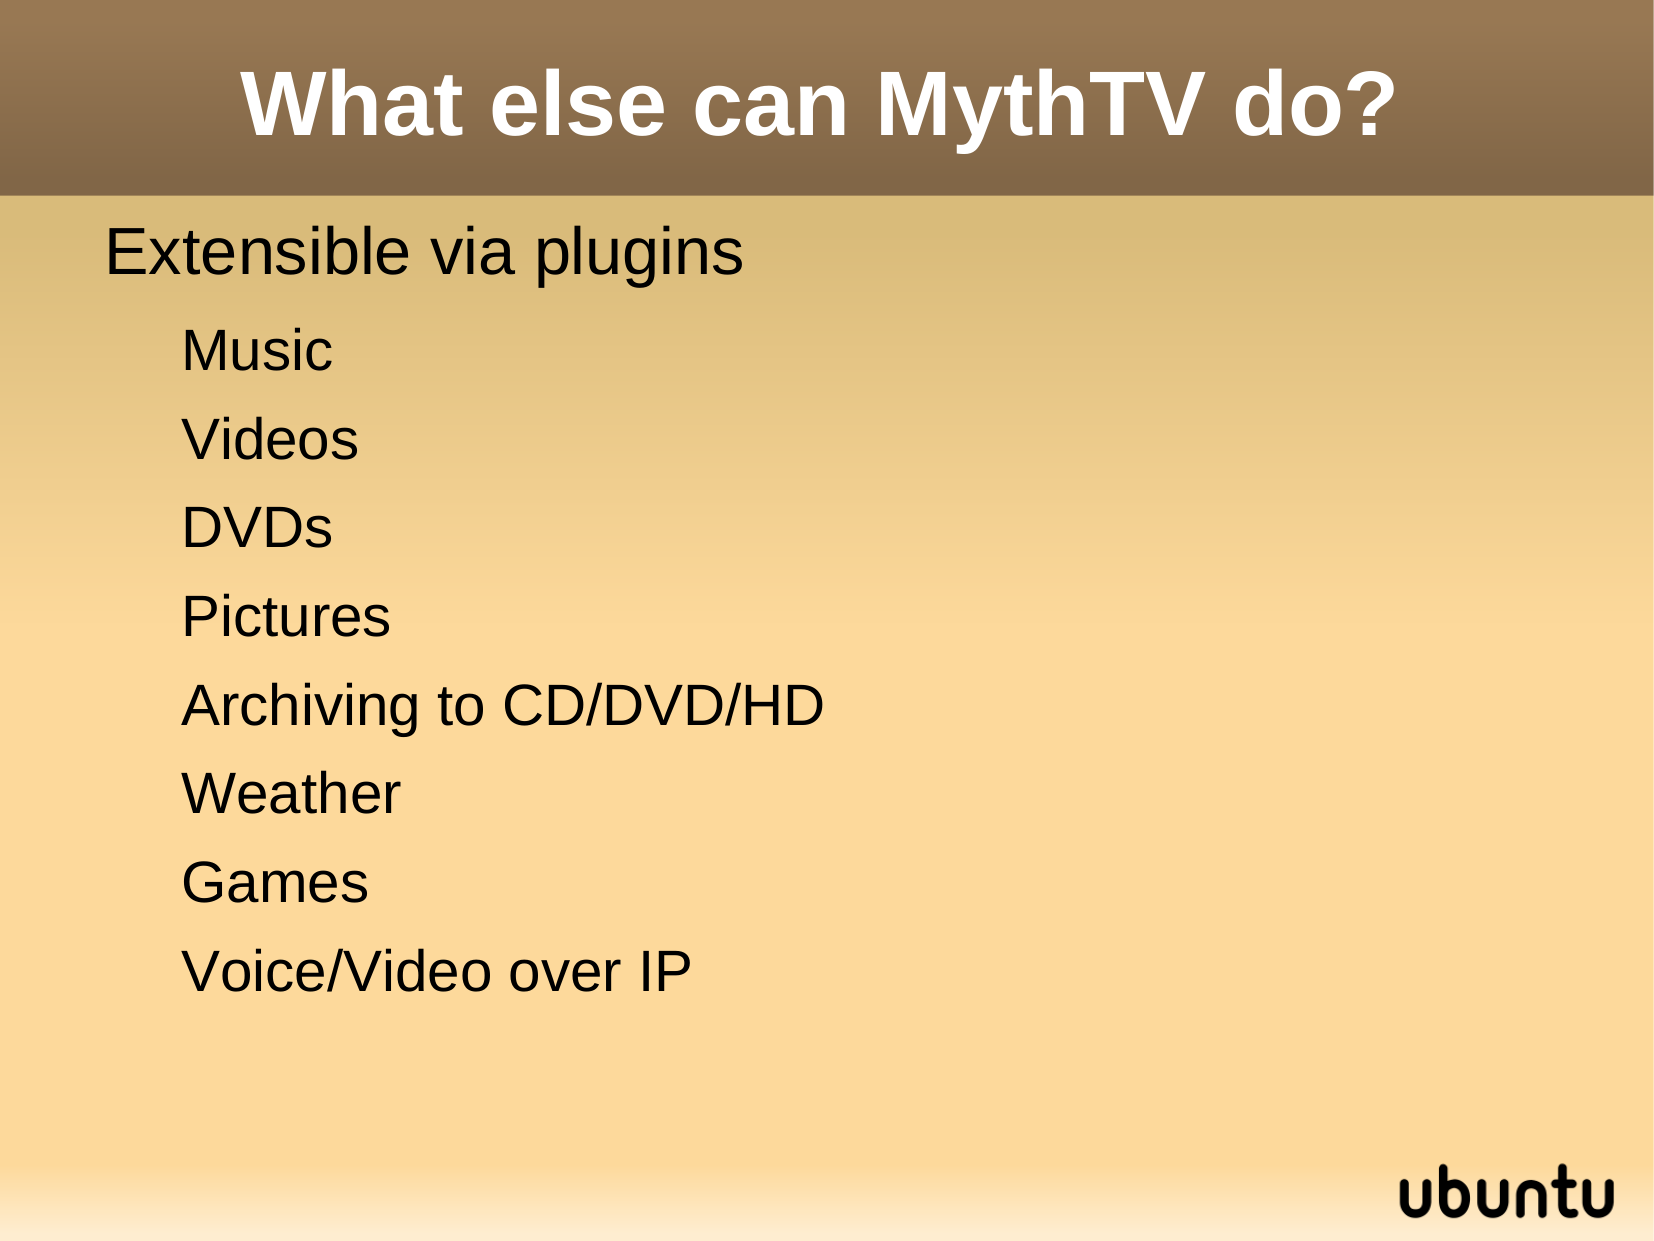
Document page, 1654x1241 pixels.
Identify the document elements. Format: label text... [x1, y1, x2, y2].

title What else can MythTV do? [76, 7, 1565, 200]
list Extensible via plugins Music Videos DVDs Pictures Archiving to CD/DVD/HD Weather Games Voice/Video over IP [86, 213, 1576, 1148]
picture [0, 0, 1654, 1241]
